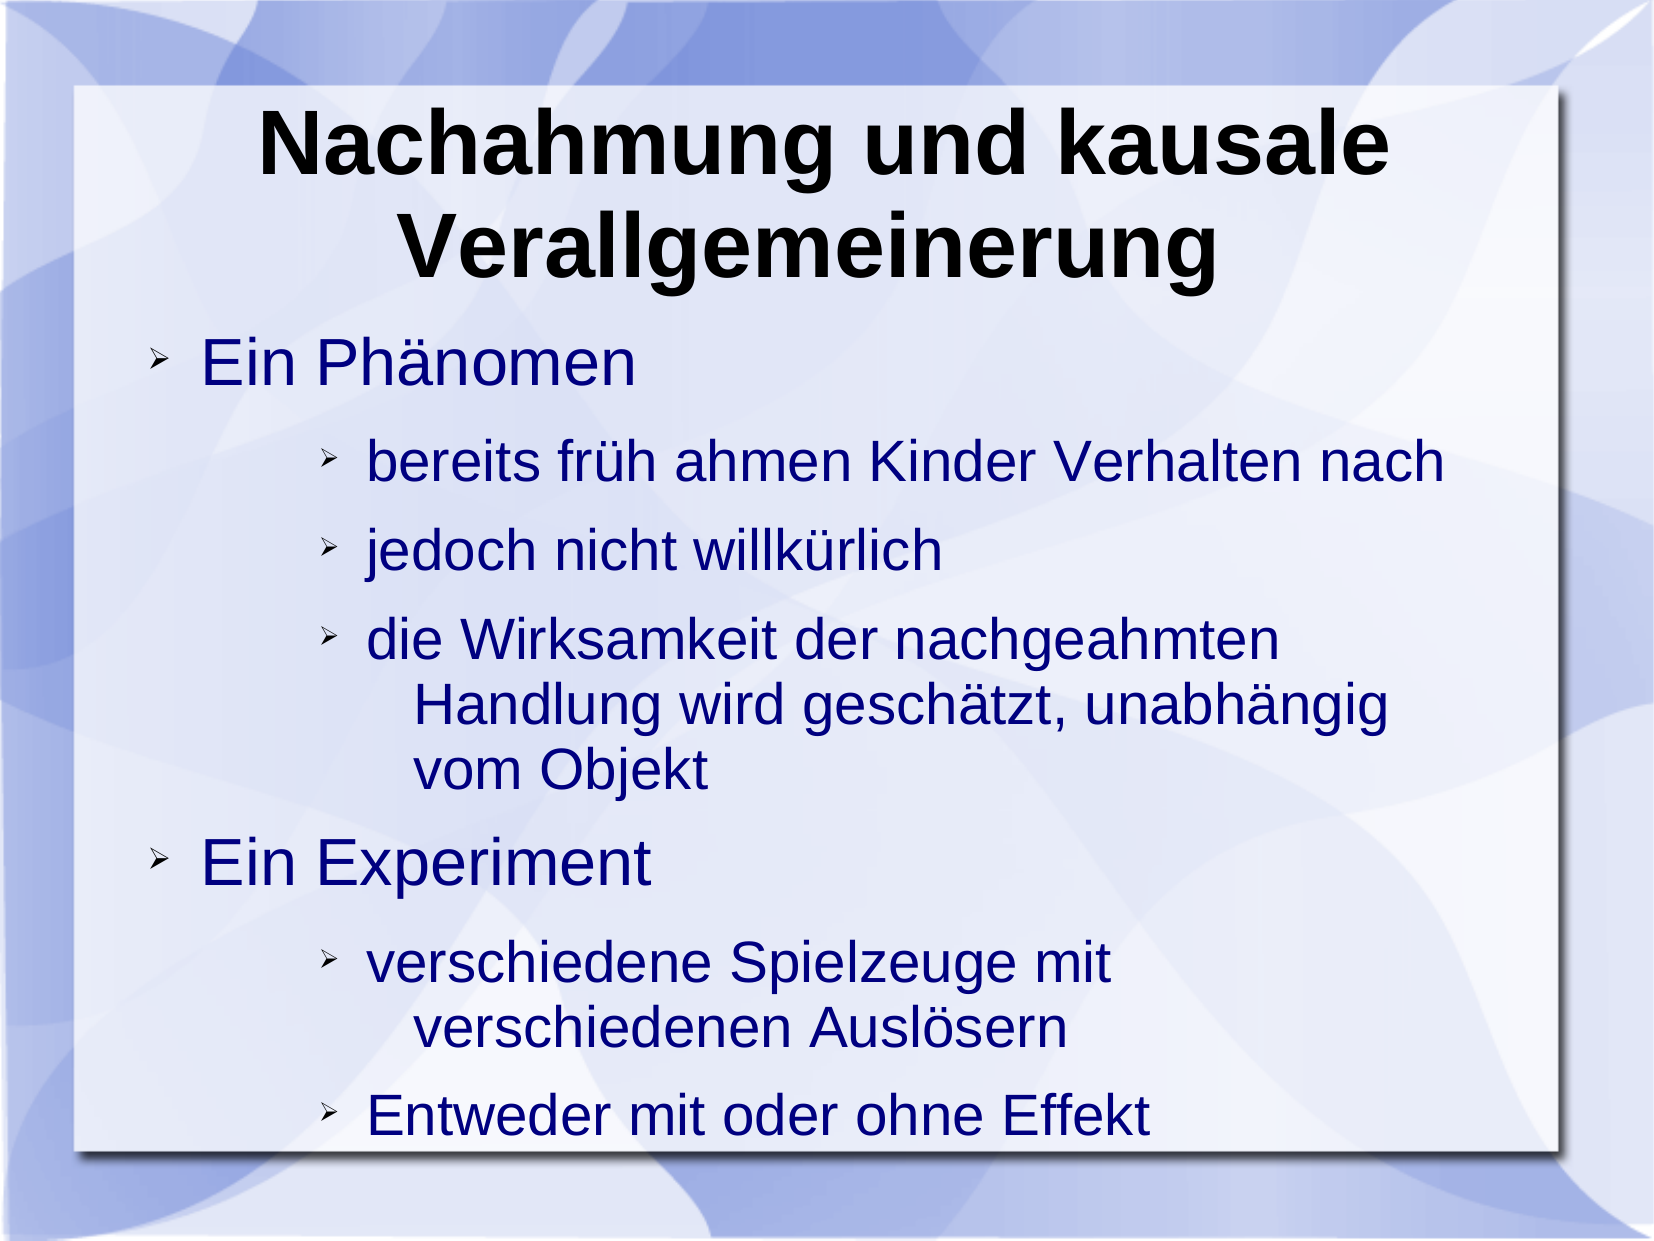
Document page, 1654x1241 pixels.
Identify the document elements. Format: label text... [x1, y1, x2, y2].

list Ein Phänomen bereits früh ahmen Kinder Verhalten nach jedoch nicht willkürlich die Wirksamkeit der nachgeahmten Handlung wird geschätzt, unabhängig vom Objekt Ein Experiment verschiedene Spielzeuge mit verschiedenen Auslösern Entweder mit oder ohne Effekt [129, 324, 1489, 1147]
picture [0, 0, 1654, 1241]
title Nachahmung und kausale Verallgemeinerung [82, 91, 1536, 297]
